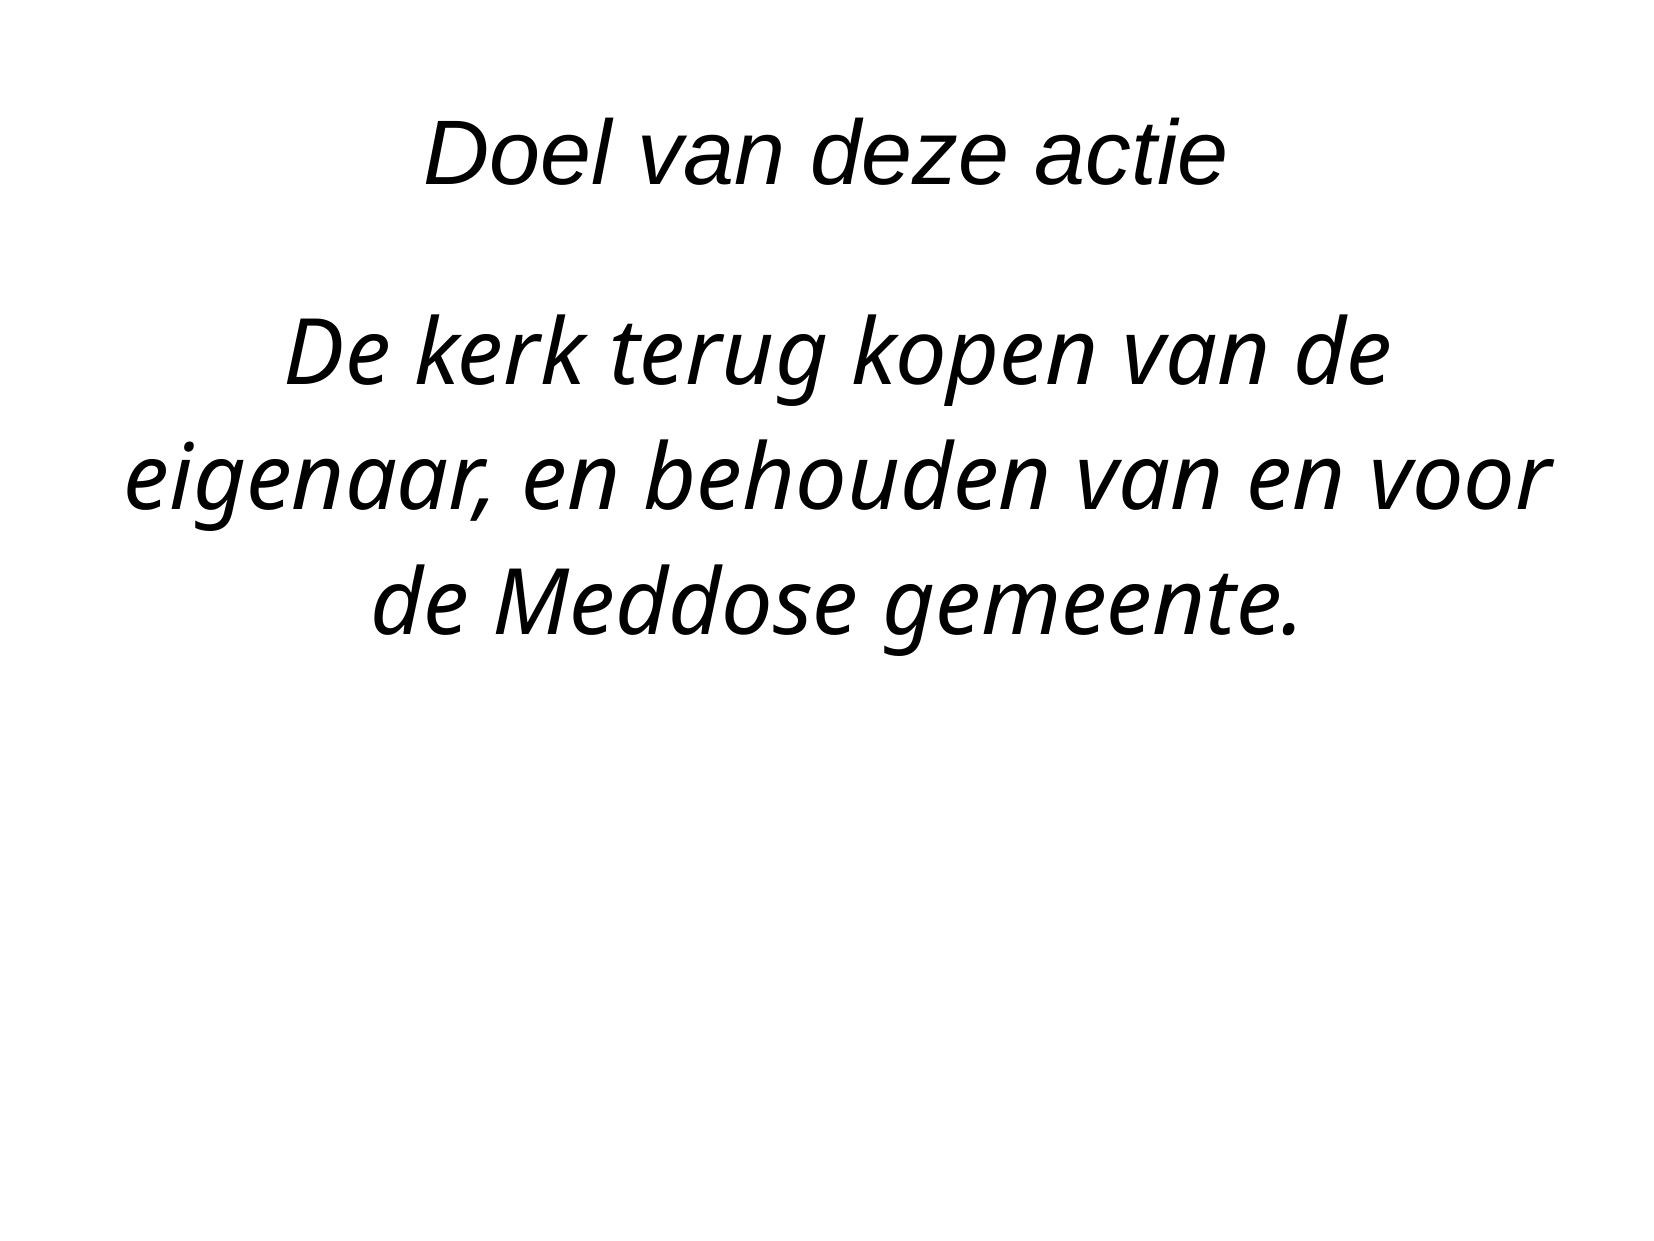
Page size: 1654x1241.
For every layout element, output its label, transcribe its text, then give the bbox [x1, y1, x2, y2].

title Doel van deze actie [82, 49, 1571, 257]
subtitle De kerk terug kopen van de eigenaar, en behouden van en voor de Meddose gemeente. [94, 58, 1583, 1218]
